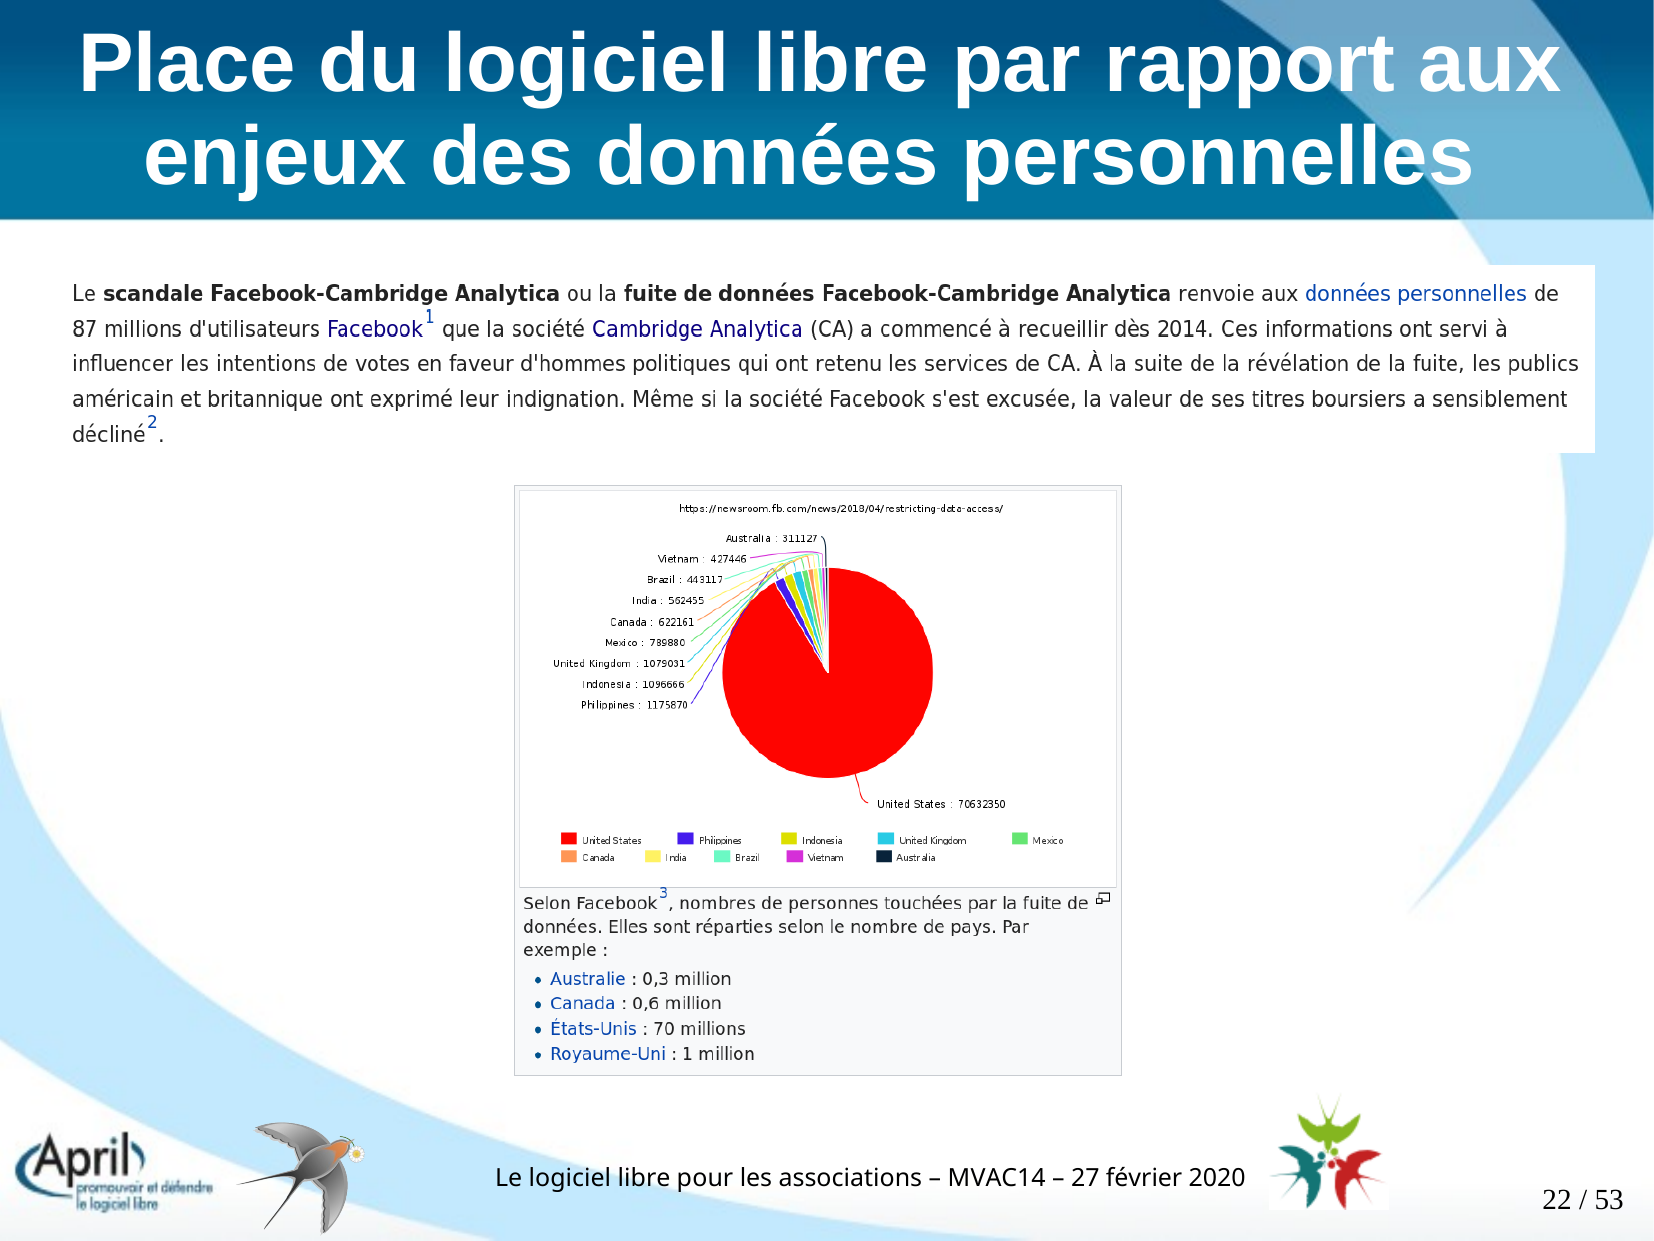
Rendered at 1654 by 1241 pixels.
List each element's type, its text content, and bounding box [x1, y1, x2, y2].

title Place du logiciel libre par rapport aux enjeux des données personnelles [76, 5, 1565, 213]
picture [0, 0, 1654, 1241]
